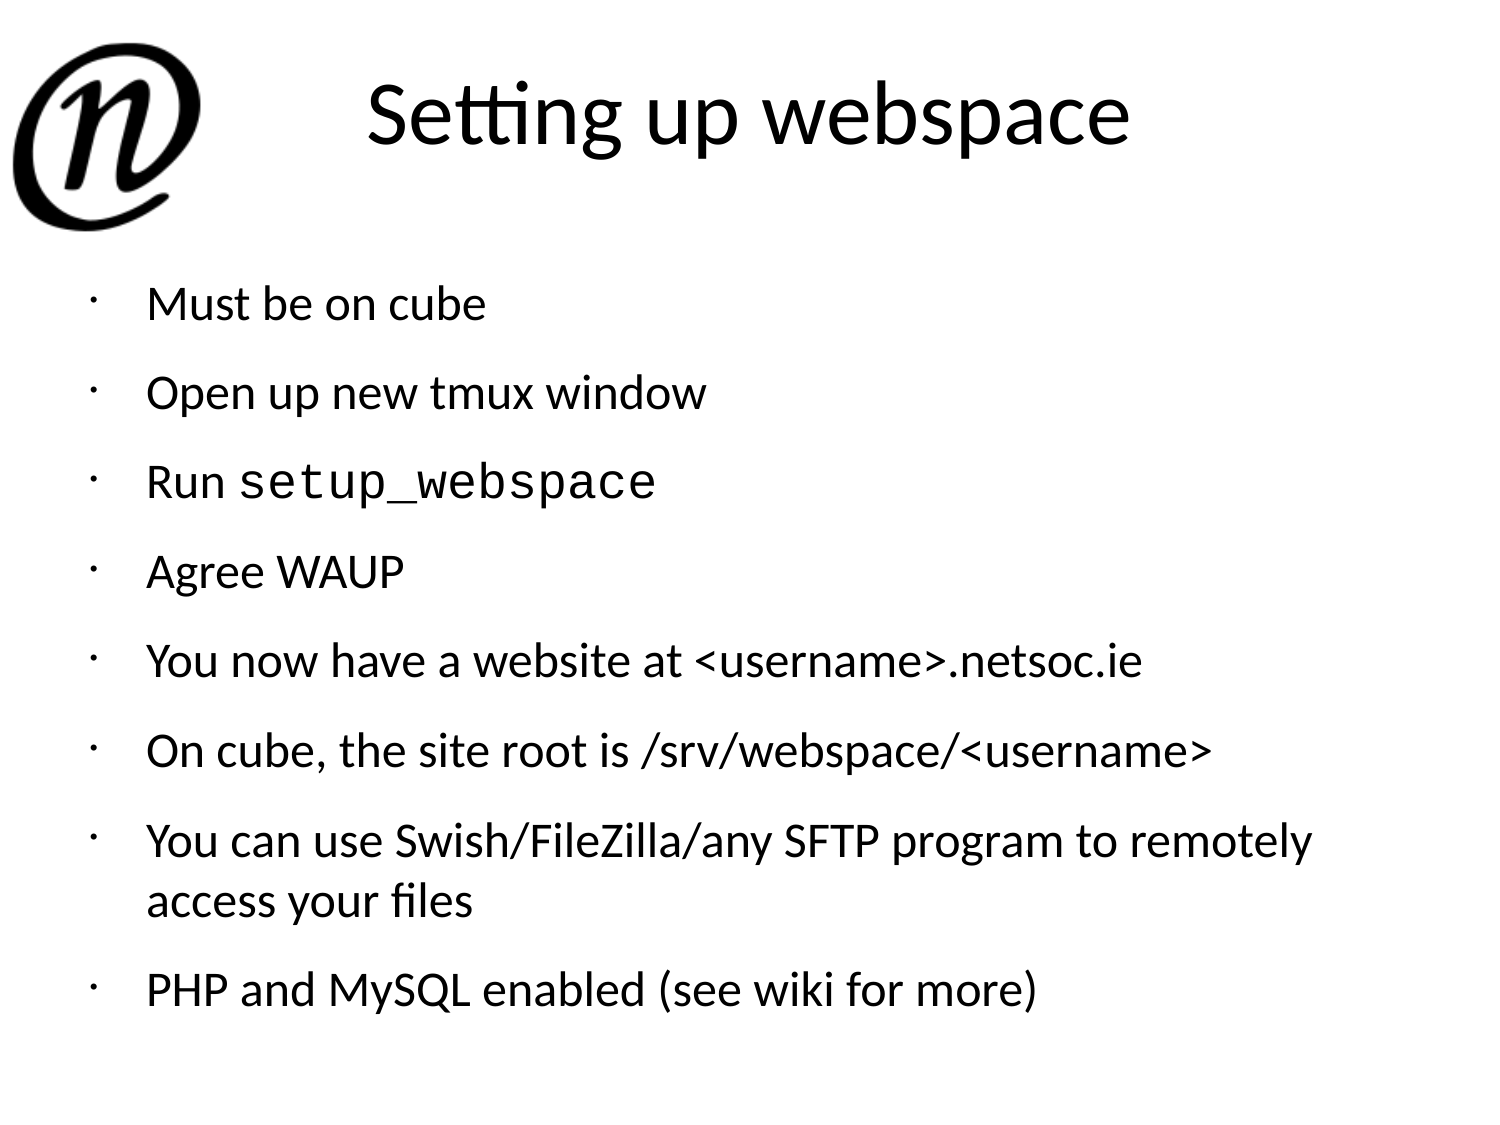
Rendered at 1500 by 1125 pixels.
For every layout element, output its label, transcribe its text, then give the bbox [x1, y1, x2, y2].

list Must be on cube Open up new tmux window Run setup_webspace Agree WAUP You now have a website at <username>.netsoc.ie On cube, the site root is /srv/webspace/<username> You can use Swish/FileZilla/any SFTP program to remotely access your files PHP and MySQL enabled (see wiki for more) [75, 262, 1412, 1071]
picture [0, 30, 214, 245]
title Setting up webspace [75, 45, 1425, 233]
